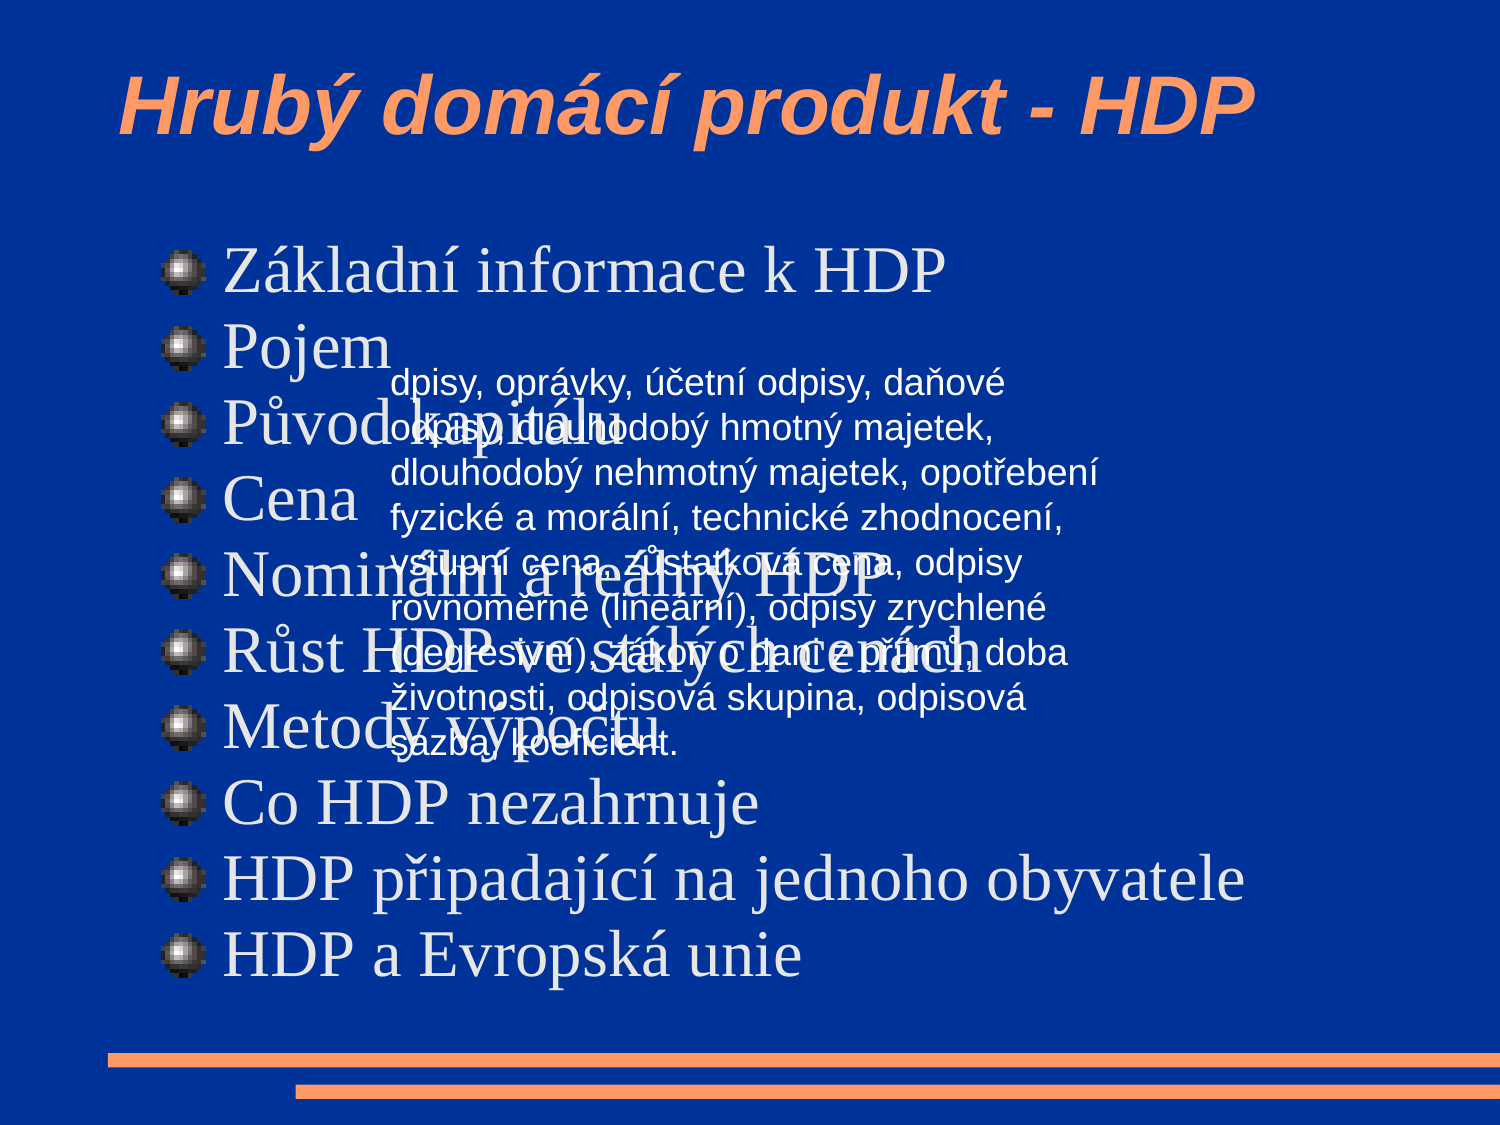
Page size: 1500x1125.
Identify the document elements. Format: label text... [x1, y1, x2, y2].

list Základní informace k HDP Pojem Původ kapitálu Cena Nominální a reálný HDP Růst HDP ve stálých cenách Metody výpočtu Co HDP nezahrnuje HDP připadající na jednoho obyvatele HDP a Evropská unie [135, 231, 1415, 1027]
title Hrubý domácí produkt - HDP [53, 0, 1322, 161]
text_box dpisy, oprávky, účetní odpisy, daňové odpisy, dlouhodobý hmotný majetek, dlouhodobý nehmotný majetek, opotřebení fyzické a morální, technické zhodnocení, vstupní cena, zůstatková cena, odpisy rovnoměrné (lineární), odpisy zrychlené (degresivní), zákon o dani z příjmů, doba životnosti, odpisová skupina, odpisová sazba, koeficient. [375, 350, 1125, 770]
